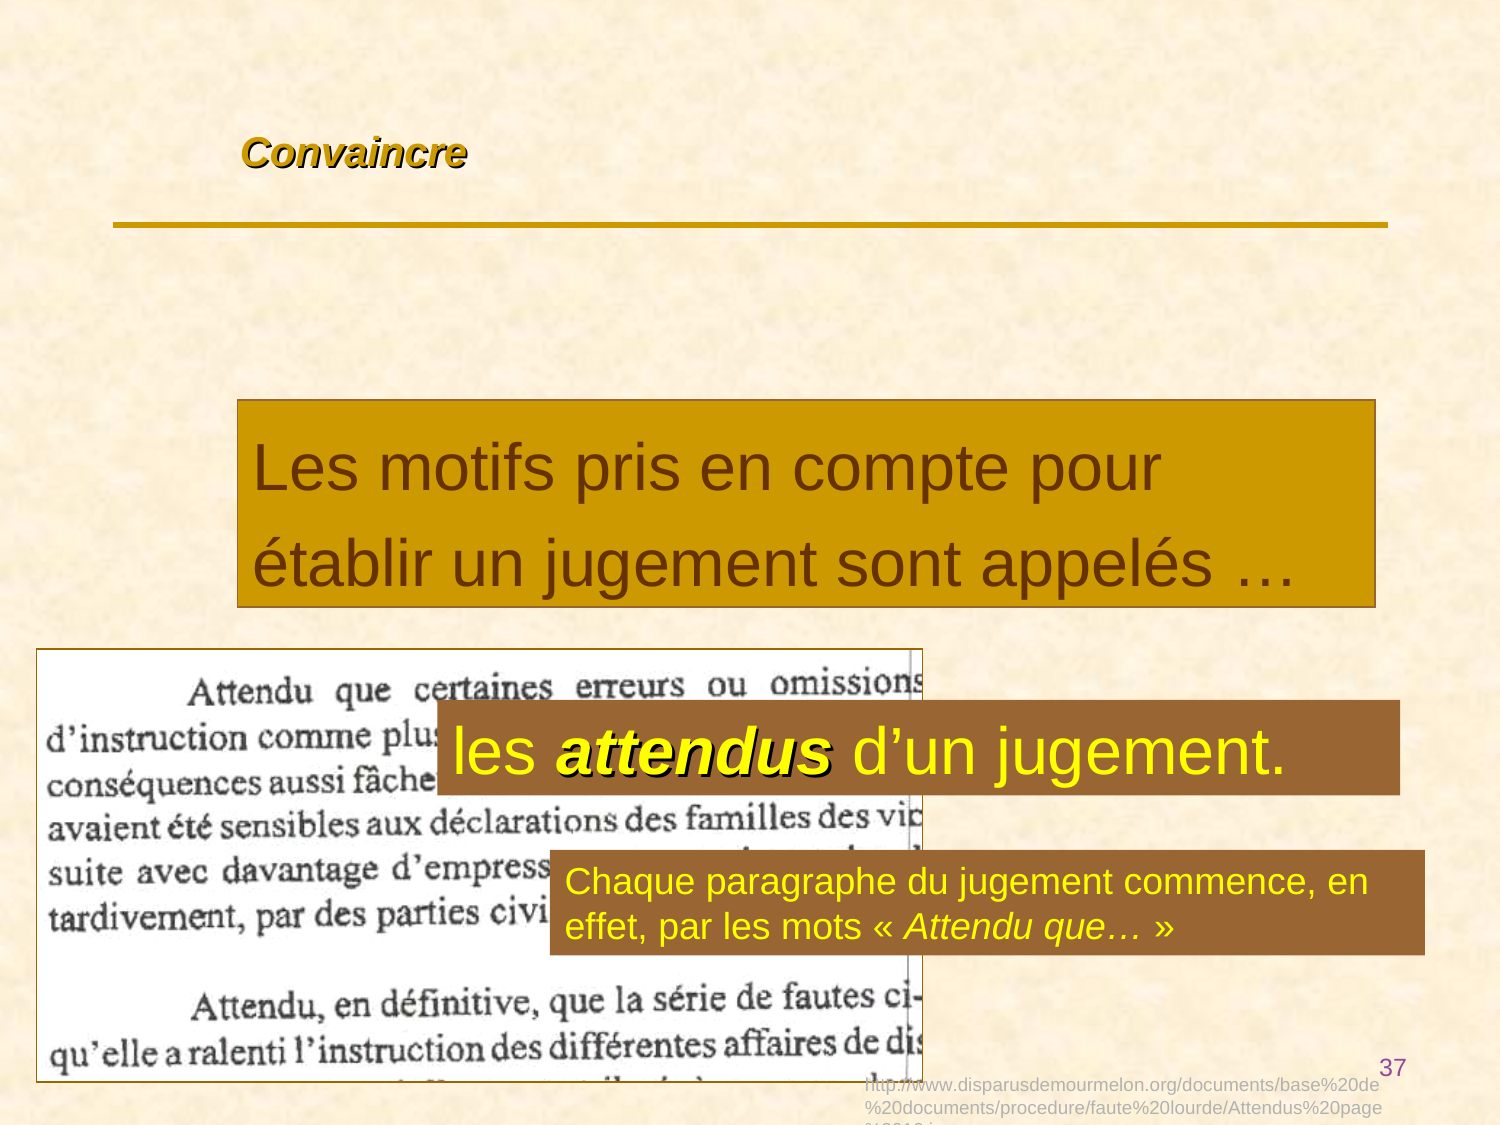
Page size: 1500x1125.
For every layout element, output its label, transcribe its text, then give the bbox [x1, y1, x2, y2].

text_box Chaque paragraphe du jugement commence, en effet, par les mots « Attendu que… » [549, 849, 1425, 956]
text_box Les motifs pris en compte pour établir un jugement sont appelés … [237, 399, 1375, 608]
picture [37, 650, 922, 1082]
text_box les attendus d’un jugement. [437, 699, 1401, 796]
text_box Convaincre [225, 116, 483, 183]
picture [0, 0, 1500, 1125]
text_box http://www.disparusdemourmelon.org/documents/base%20de%20documents/procedure/faute%20lourde/Attendus%20page%2016.jpg [849, 1065, 1463, 1125]
